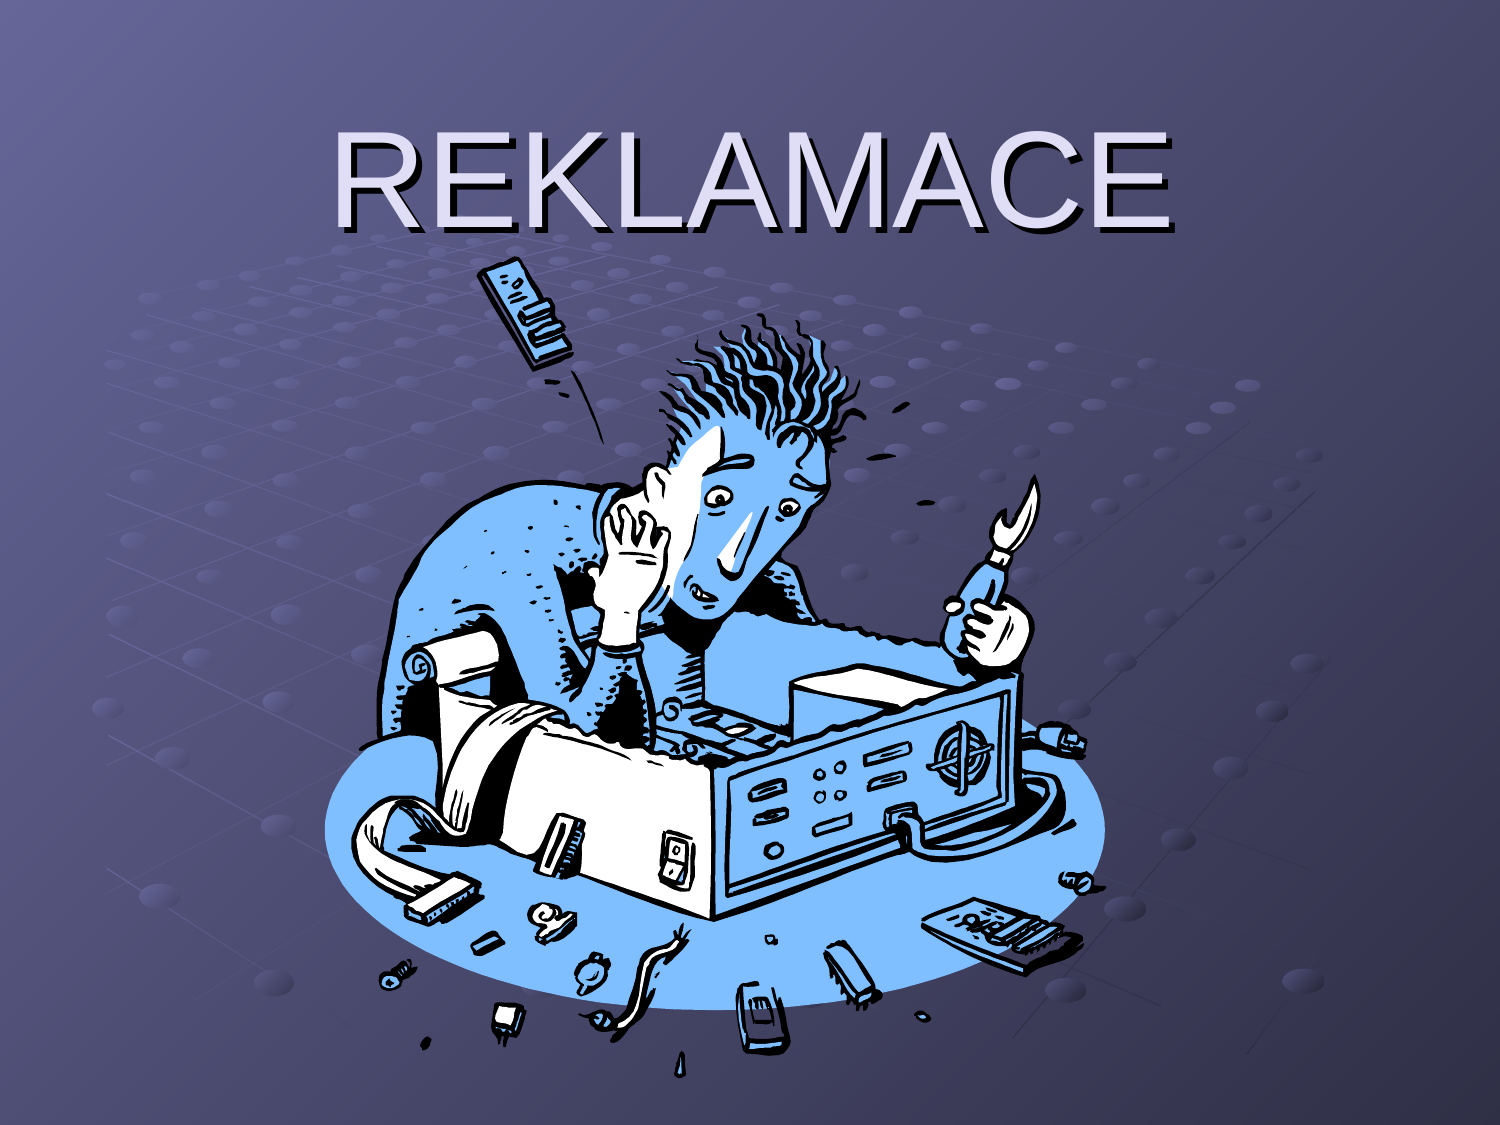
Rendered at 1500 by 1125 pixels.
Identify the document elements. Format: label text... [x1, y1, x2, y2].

picture [324, 255, 1107, 1080]
title REKLAMACE [76, 54, 1427, 291]
